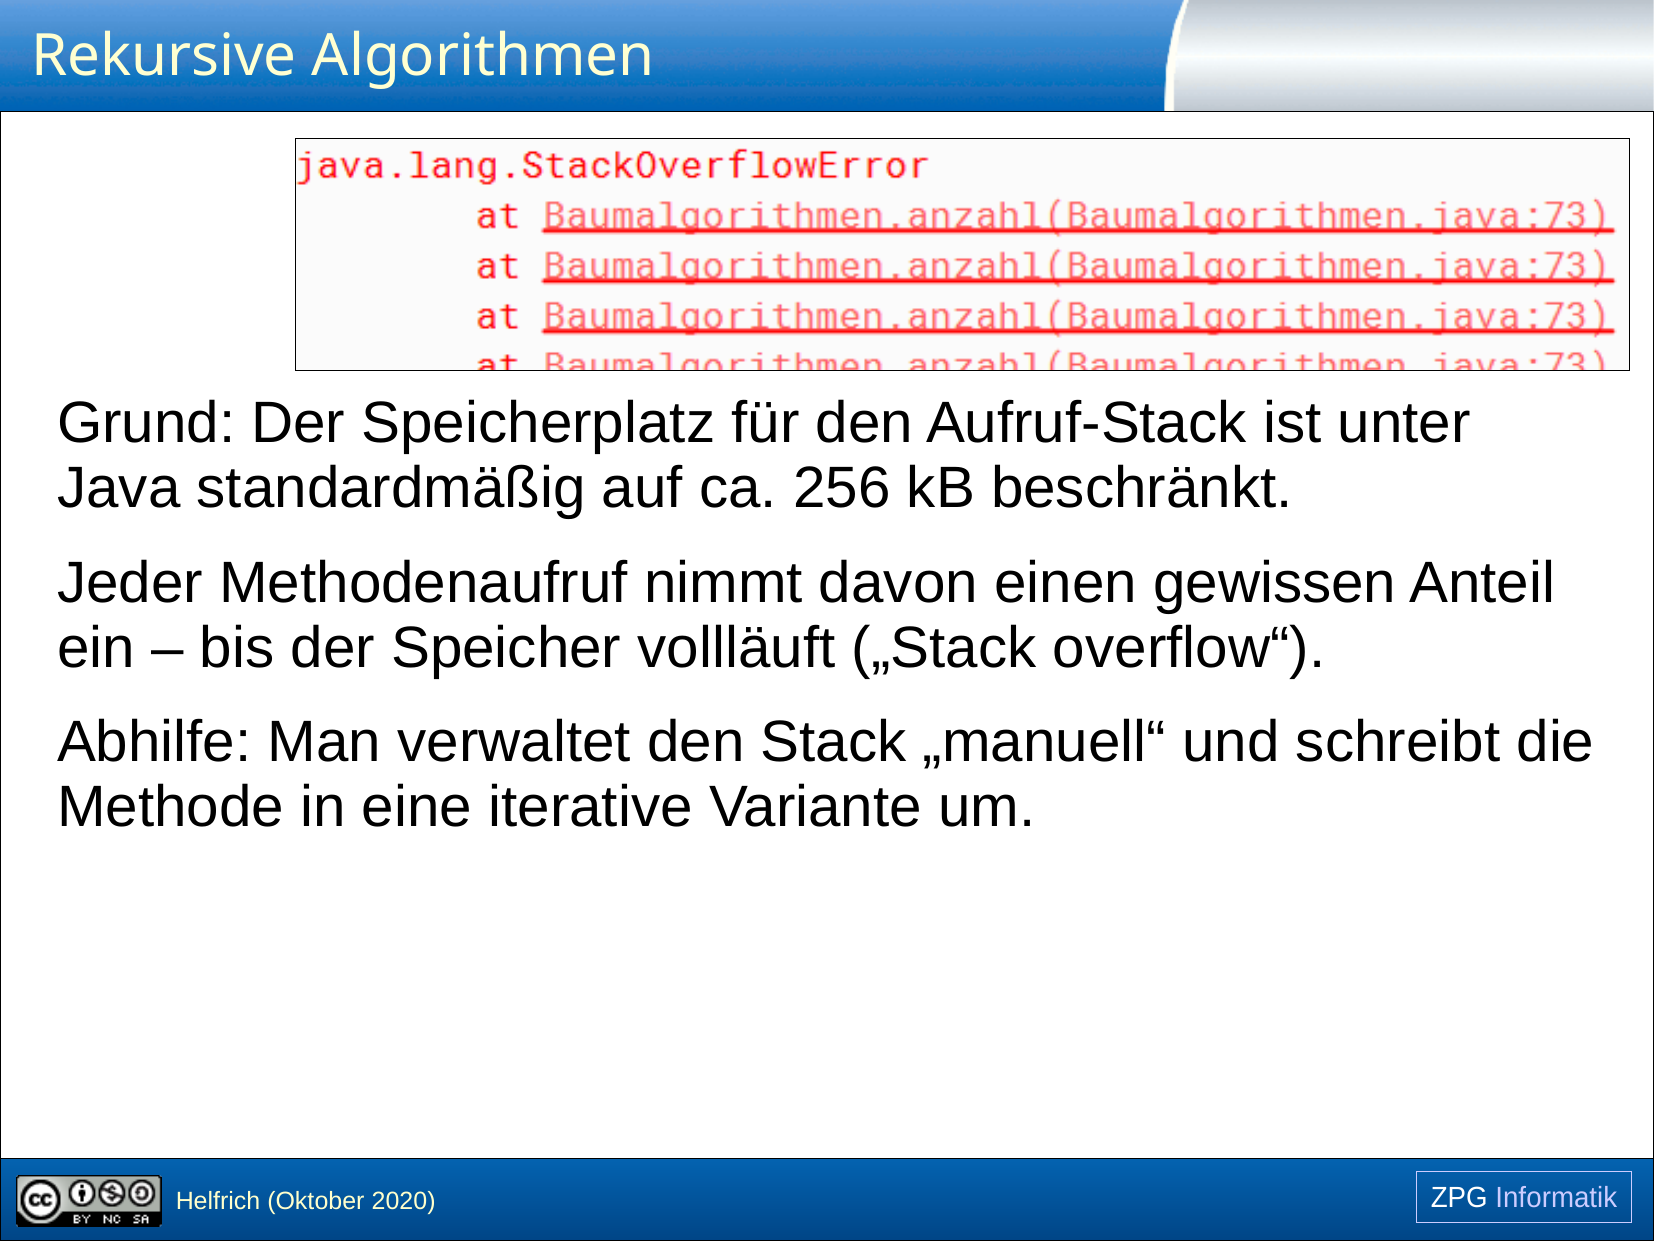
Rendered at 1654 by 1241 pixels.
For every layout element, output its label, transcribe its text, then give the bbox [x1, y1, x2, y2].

title Rekursive Algorithmen [31, 14, 1151, 92]
list Grund: Der Speicherplatz für den Aufruf-Stack ist unter Java standardmäßig auf ca. 256 kB beschränkt. Jeder Methodenaufruf nimmt davon einen gewissen Anteil ein – bis der Speicher vollläuft („Stack overflow“). Abhilfe: Man verwaltet den Stack „manuell“ und schreibt die Methode in eine iterative Variante um. [57, 389, 1605, 1108]
picture [16, 1175, 162, 1227]
picture [0, 0, 1654, 111]
picture [295, 138, 1630, 371]
